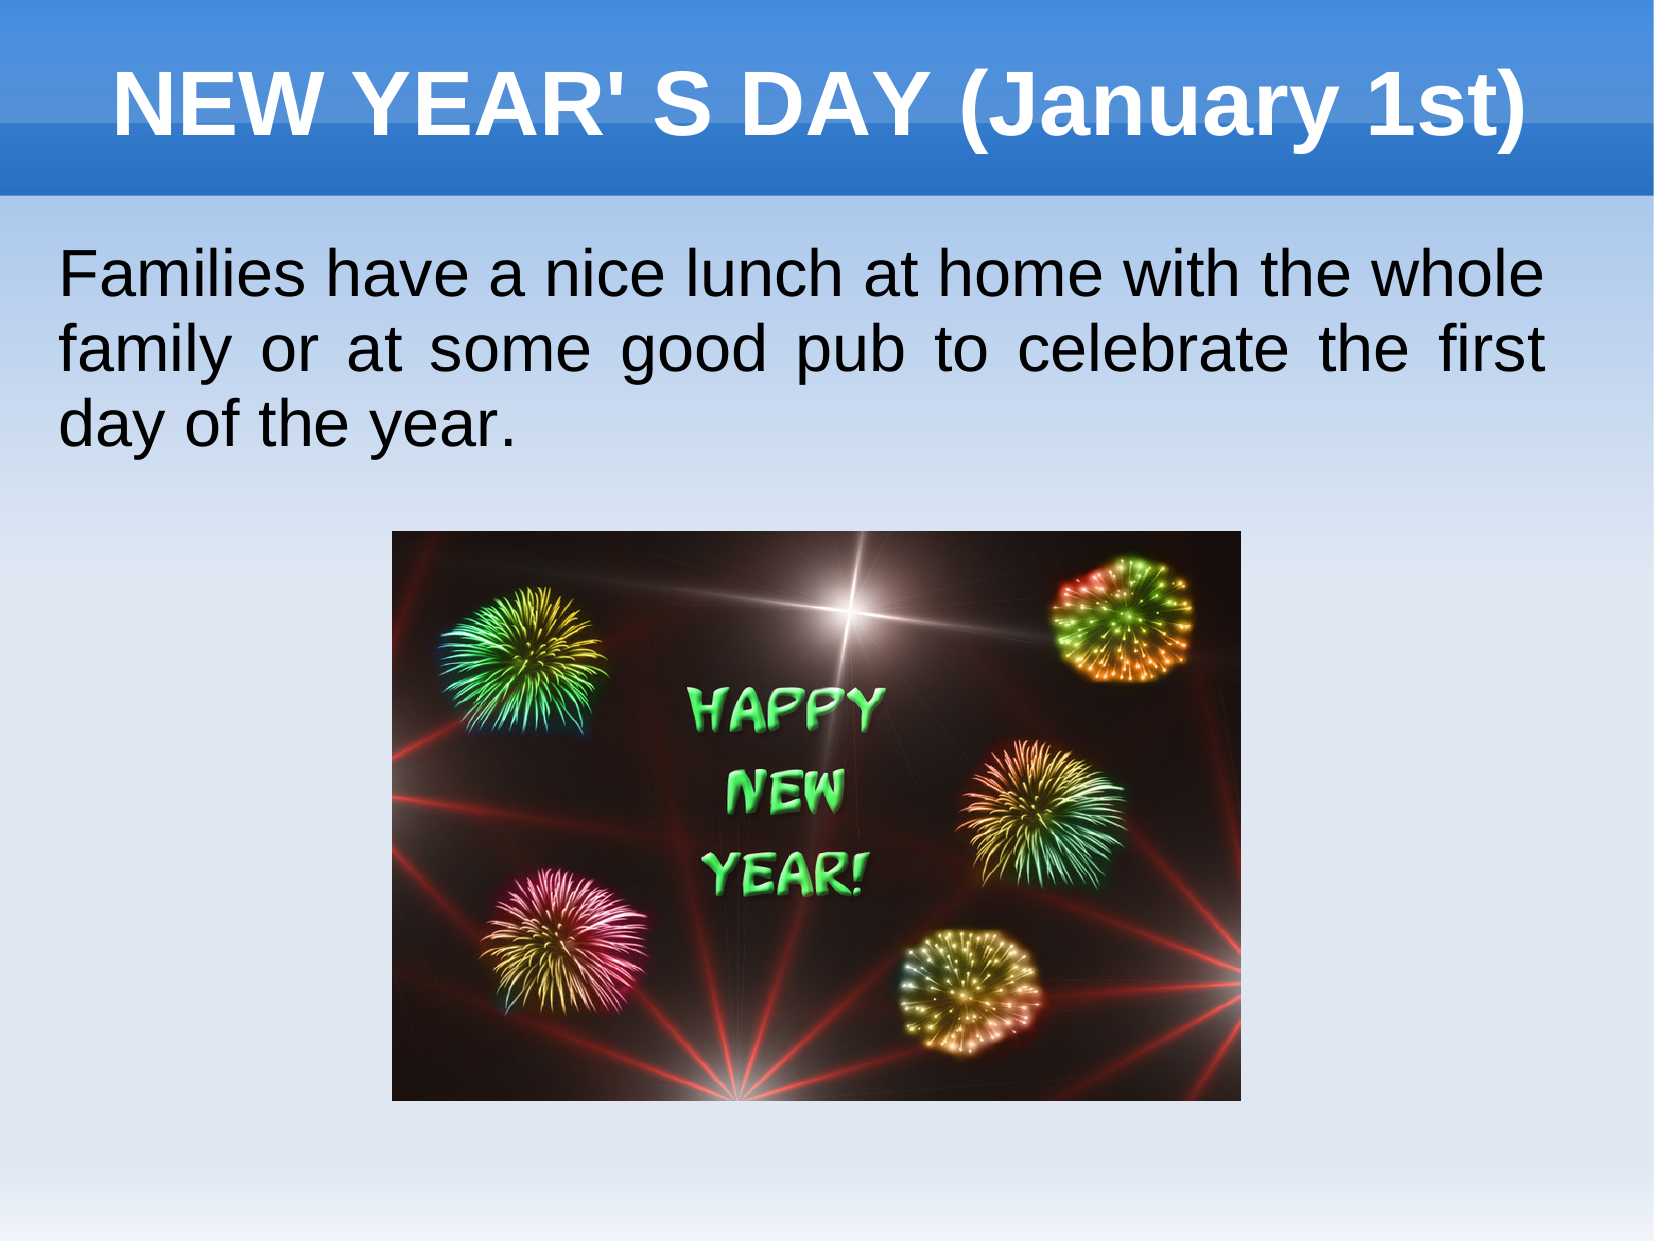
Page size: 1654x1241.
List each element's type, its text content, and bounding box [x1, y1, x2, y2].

picture [0, 0, 1654, 1241]
title NEW YEAR' S DAY (January 1st) [76, 0, 1565, 208]
list Families have a nice lunch at home with the whole family or at some good pub to celebrate the first day of the year. [59, 236, 1548, 1093]
